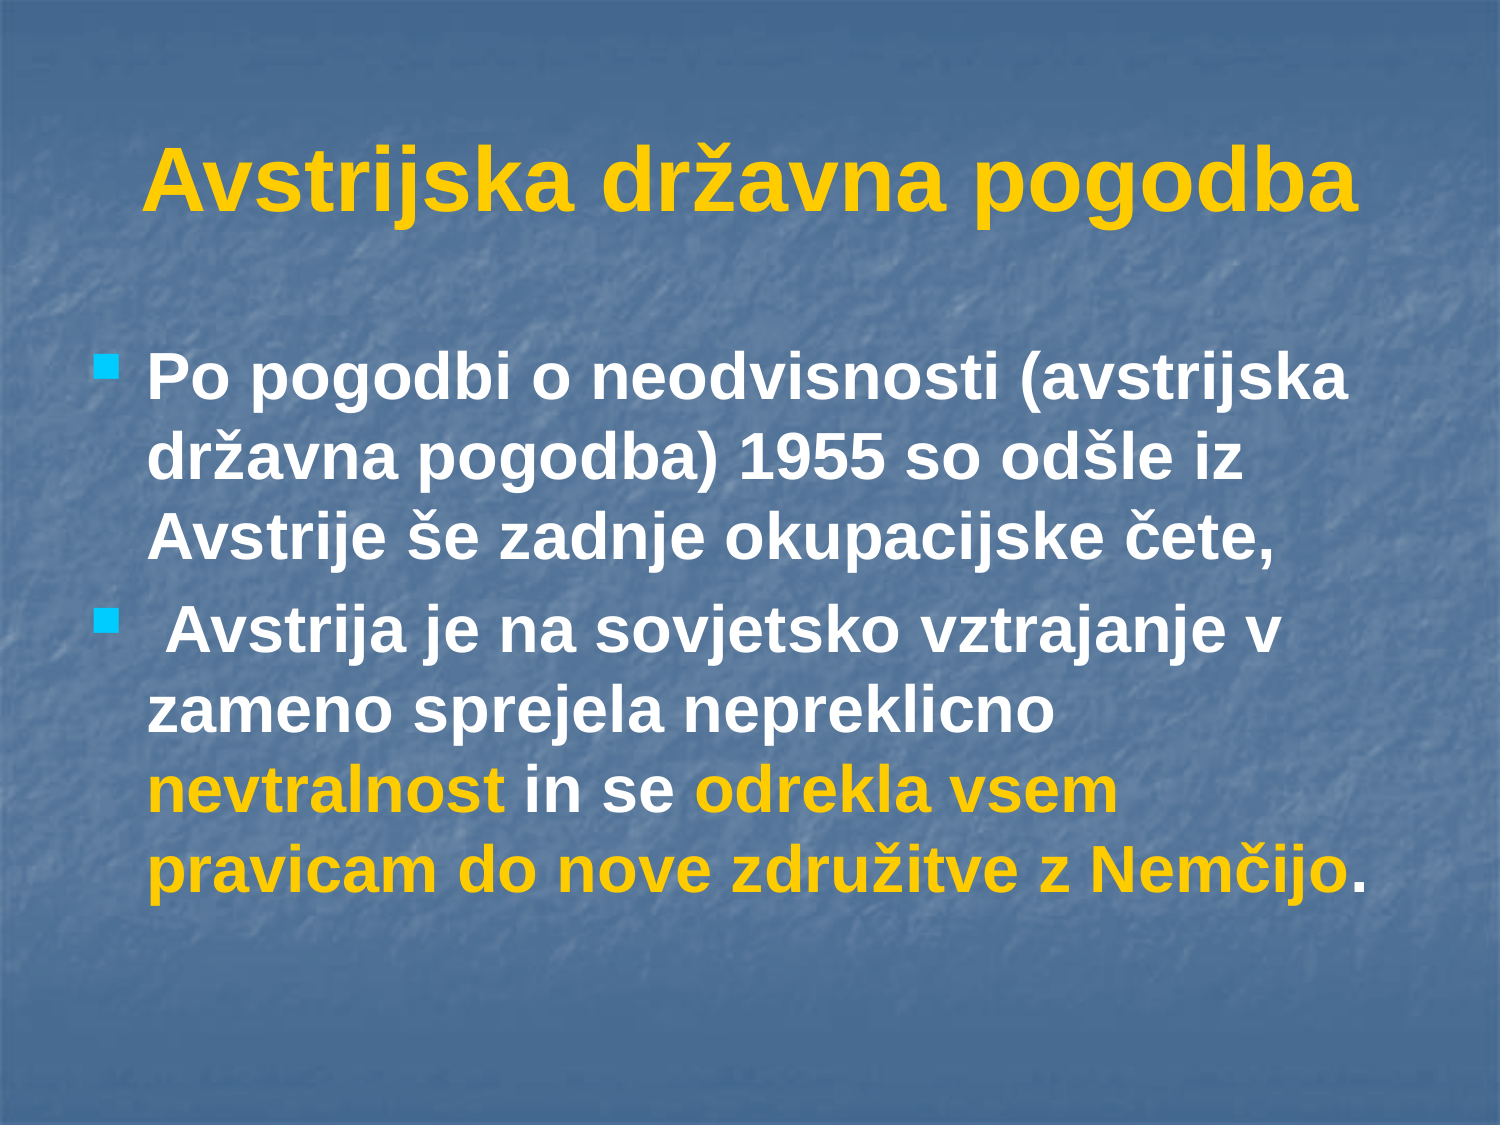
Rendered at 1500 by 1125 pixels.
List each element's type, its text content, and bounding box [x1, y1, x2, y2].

list Po pogodbi o neodvisnosti (avstrijska državna pogodba) 1955 so odšle iz Avstrije še zadnje okupacijske čete, Avstrija je na sovjetsko vztrajanje v zameno sprejela nepreklicno nevtralnost in se odrekla vsem pravicam do nove združitve z Nemčijo. [75, 324, 1425, 1000]
picture [0, 0, 1500, 1125]
title Avstrijska državna pogodba [75, 62, 1425, 288]
